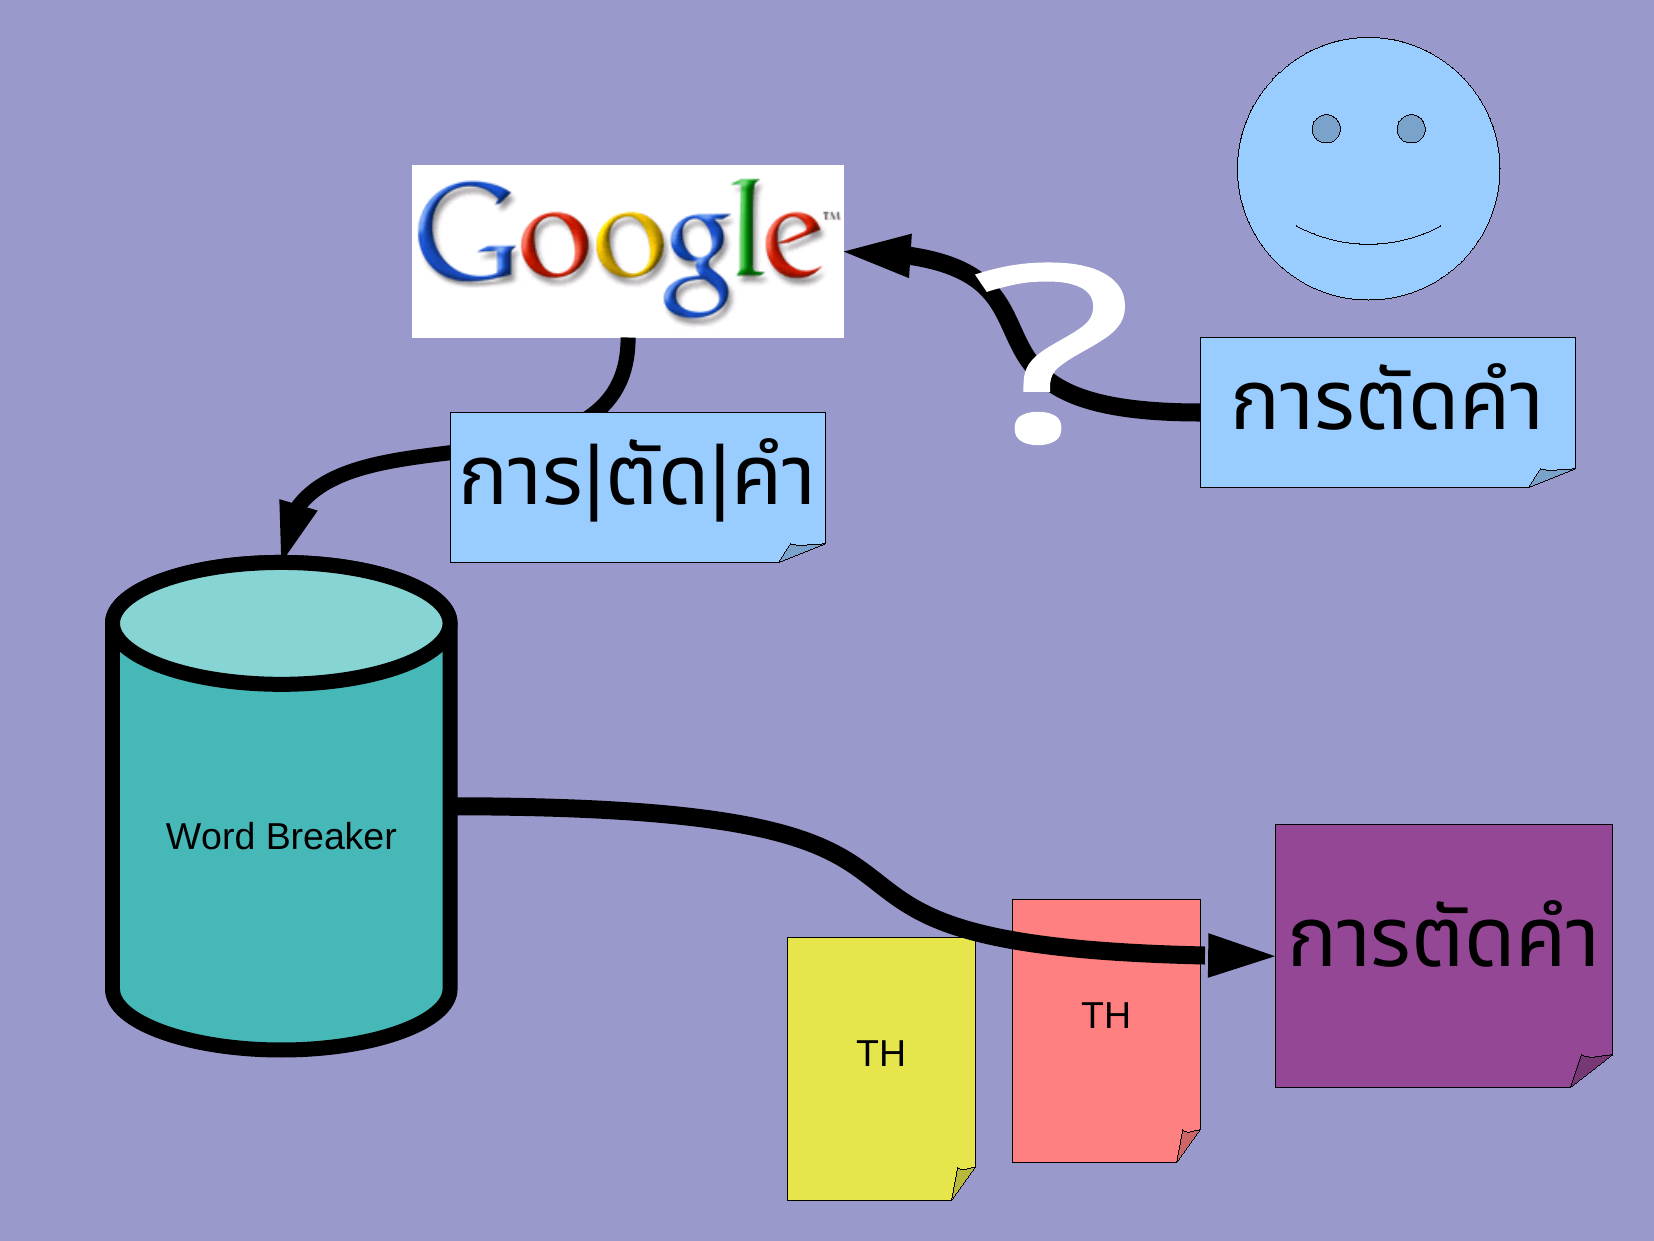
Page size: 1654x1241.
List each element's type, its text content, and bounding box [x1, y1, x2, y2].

picture [412, 165, 844, 338]
text_box ? [975, 262, 1125, 392]
text_box ? [1014, 411, 1062, 446]
text_box TH [1012, 899, 1201, 946]
text_box TH [1012, 950, 1201, 1163]
text_box TH [787, 937, 976, 1201]
text_box [1237, 37, 1501, 301]
text_box การตัดคำ [1275, 824, 1613, 1088]
text_box การ|ตัด|คำ [450, 412, 826, 563]
text_box การตัดคำ [1200, 337, 1576, 488]
text_box Word Breaker [112, 625, 451, 1051]
